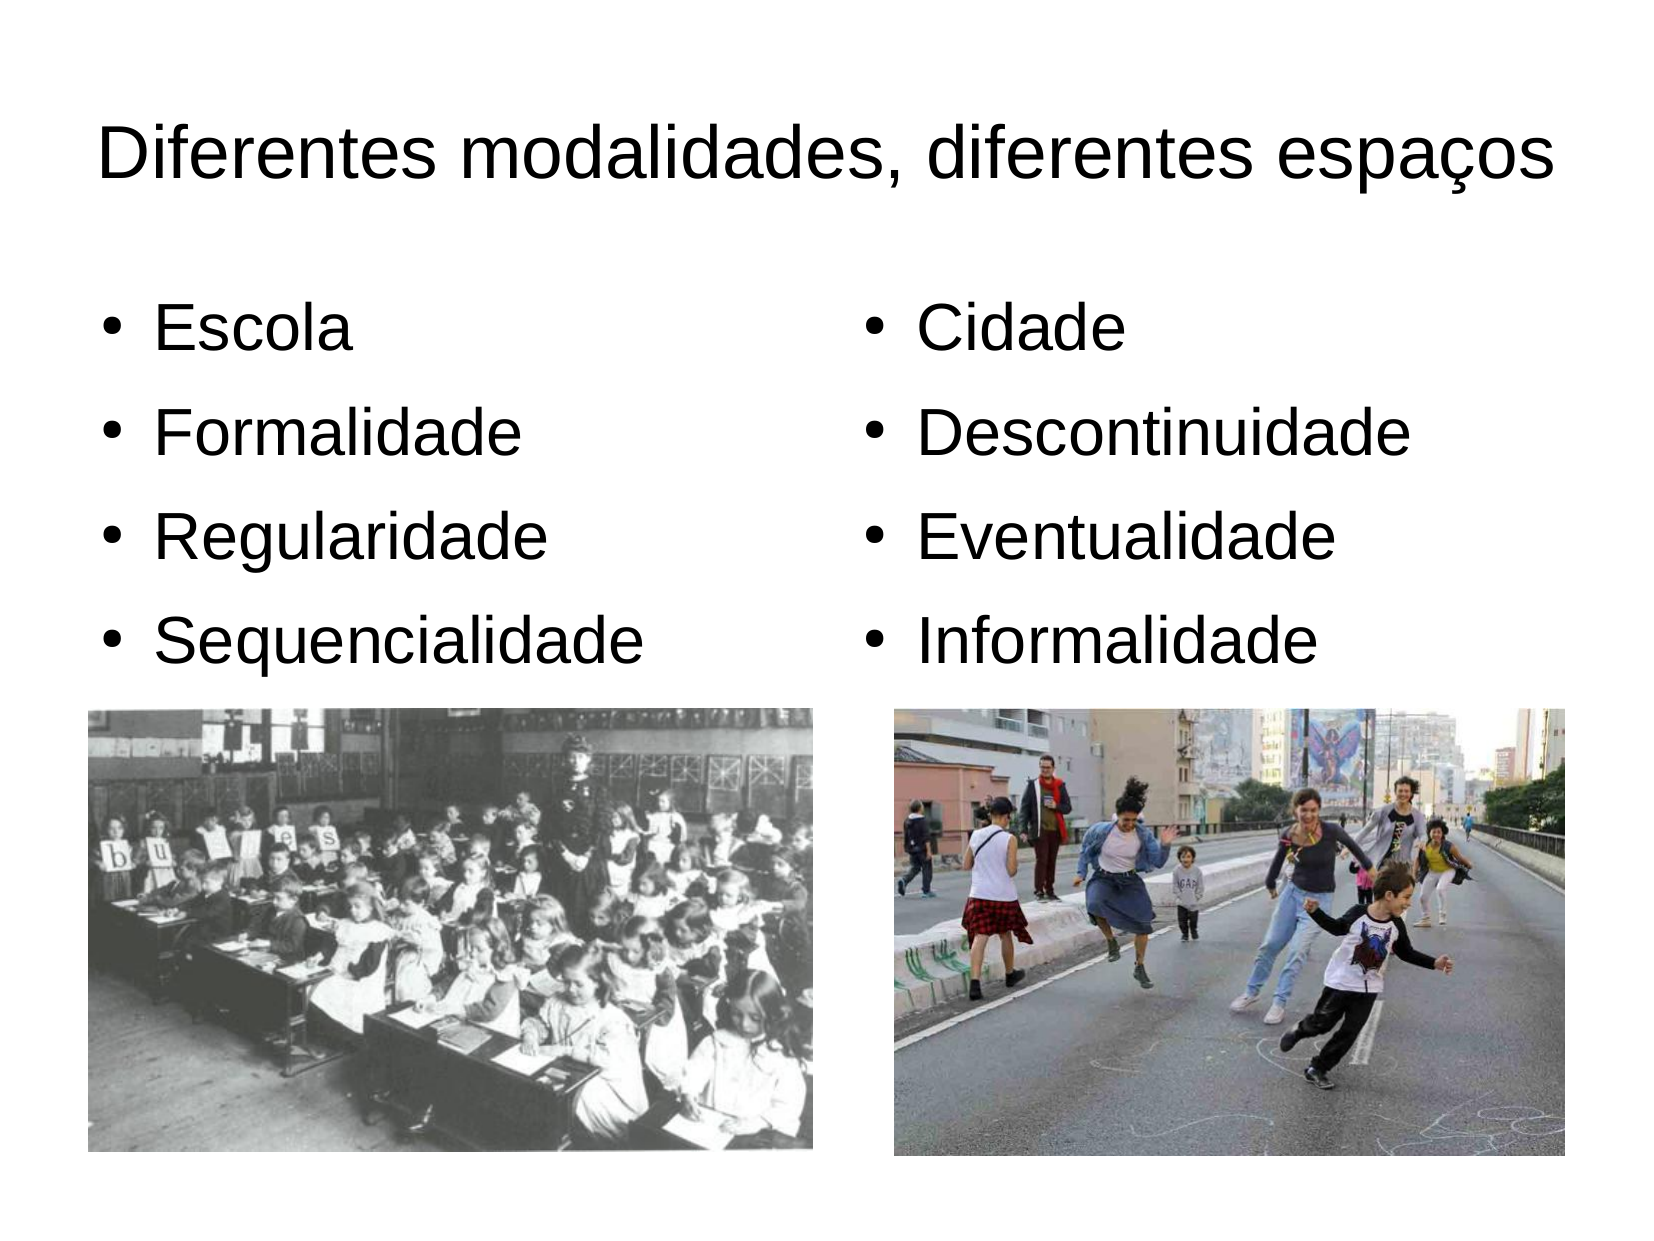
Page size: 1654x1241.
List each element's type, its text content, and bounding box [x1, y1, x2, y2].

list Escola Formalidade Regularidade Sequencialidade [82, 290, 809, 1010]
list Cidade Descontinuidade Eventualidade Informalidade [845, 290, 1572, 1010]
picture [88, 708, 813, 1152]
picture [894, 708, 1565, 1156]
title Diferentes modalidades, diferentes espaços [82, 49, 1571, 257]
